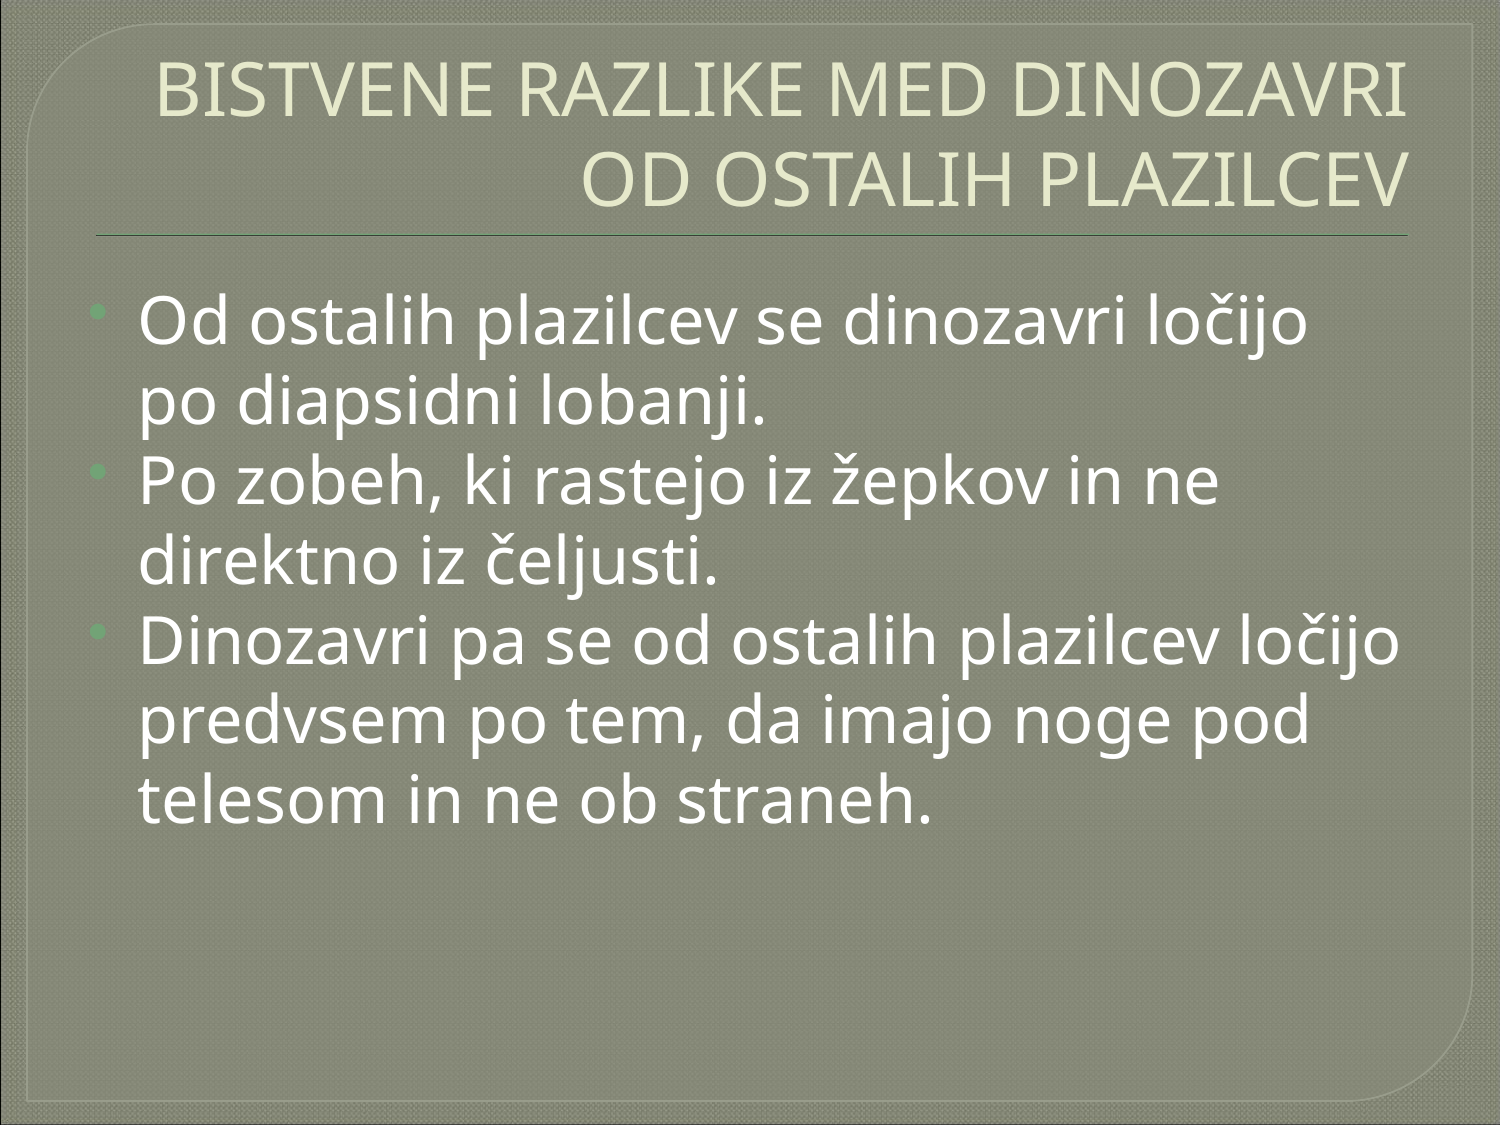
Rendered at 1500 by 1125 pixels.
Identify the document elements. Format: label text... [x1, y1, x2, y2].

list Od ostalih plazilcev se dinozavri ločijo po diapsidni lobanji. Po zobeh, ki rastejo iz žepkov in ne direktno iz čeljusti. Dinozavri pa se od ostalih plazilcev ločijo predvsem po tem, da imajo noge pod telesom in ne ob straneh. [75, 270, 1425, 1013]
picture [0, 0, 1500, 1125]
title BISTVENE RAZLIKE MED DINOZAVRI OD OSTALIH PLAZILCEV [75, 41, 1425, 230]
